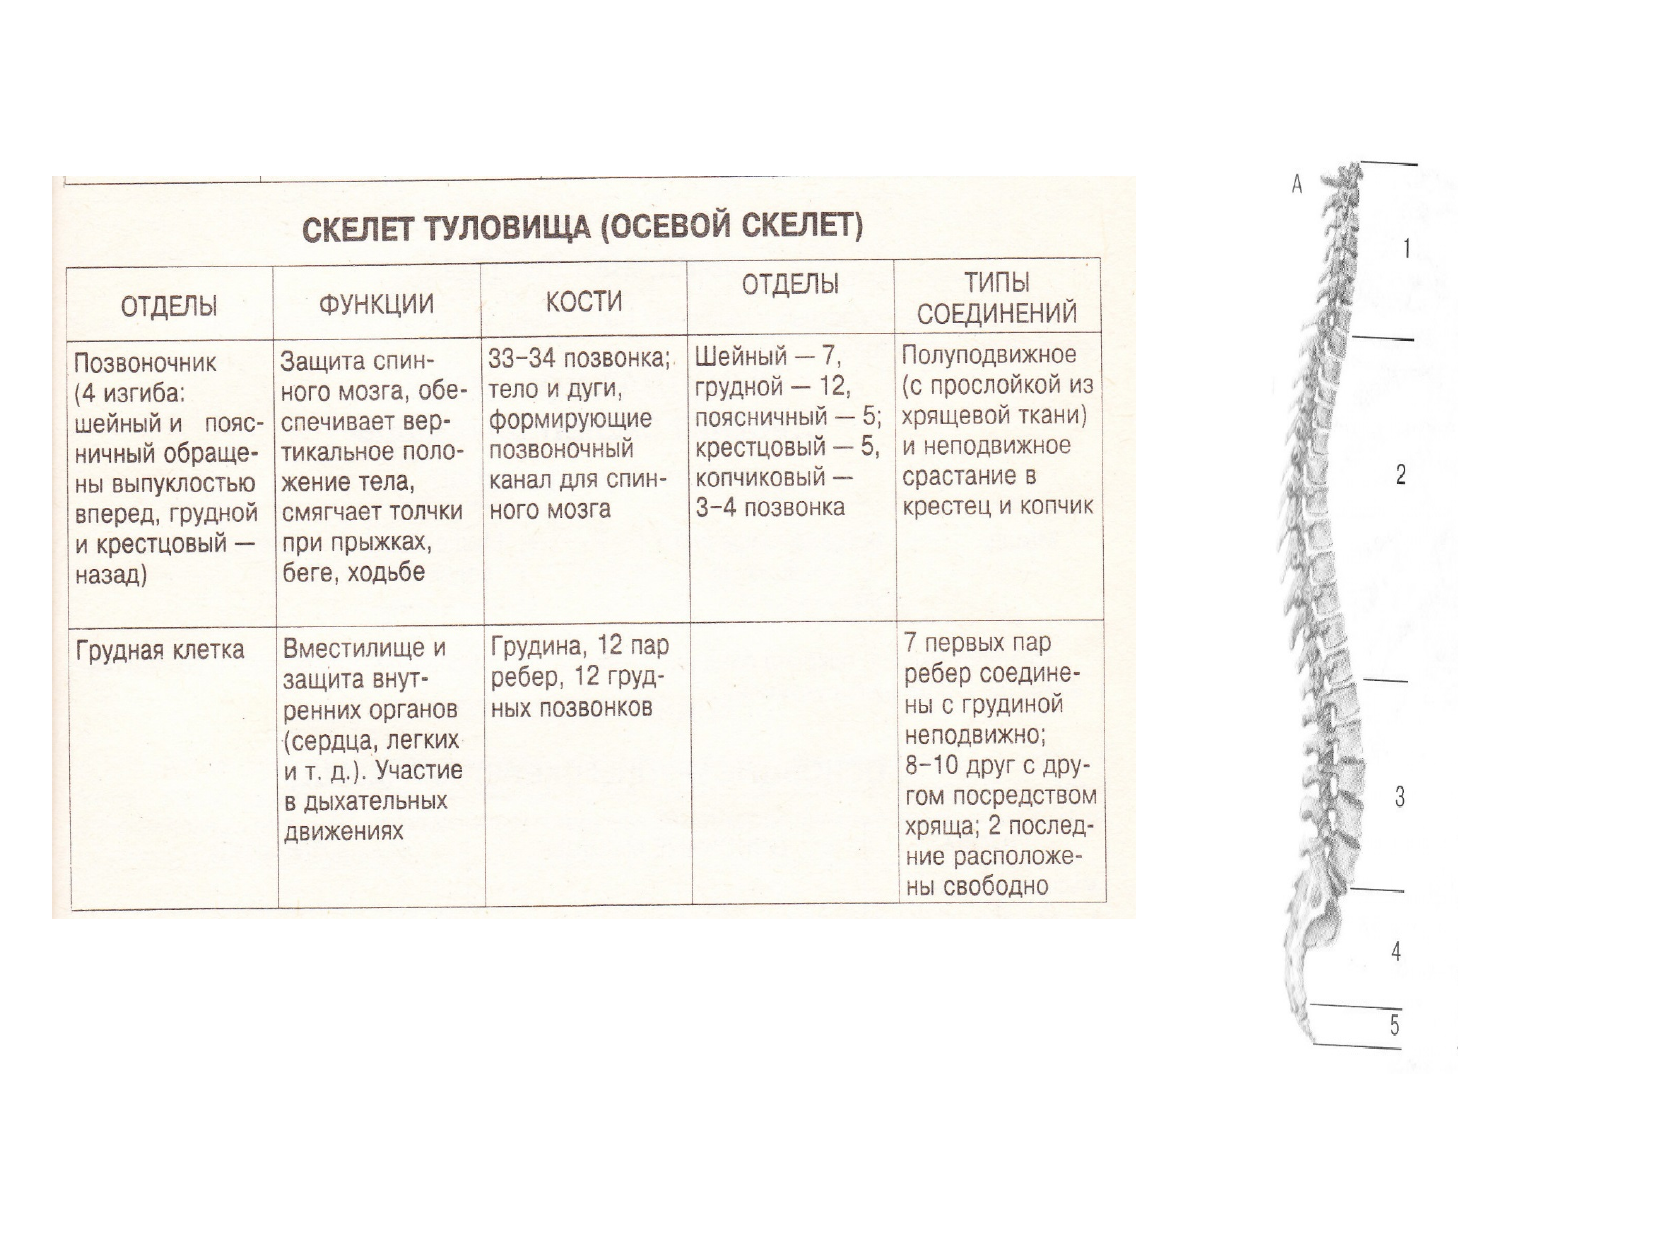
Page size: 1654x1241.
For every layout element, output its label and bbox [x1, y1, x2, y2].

picture [52, 176, 1136, 919]
picture [1243, 120, 1458, 1074]
